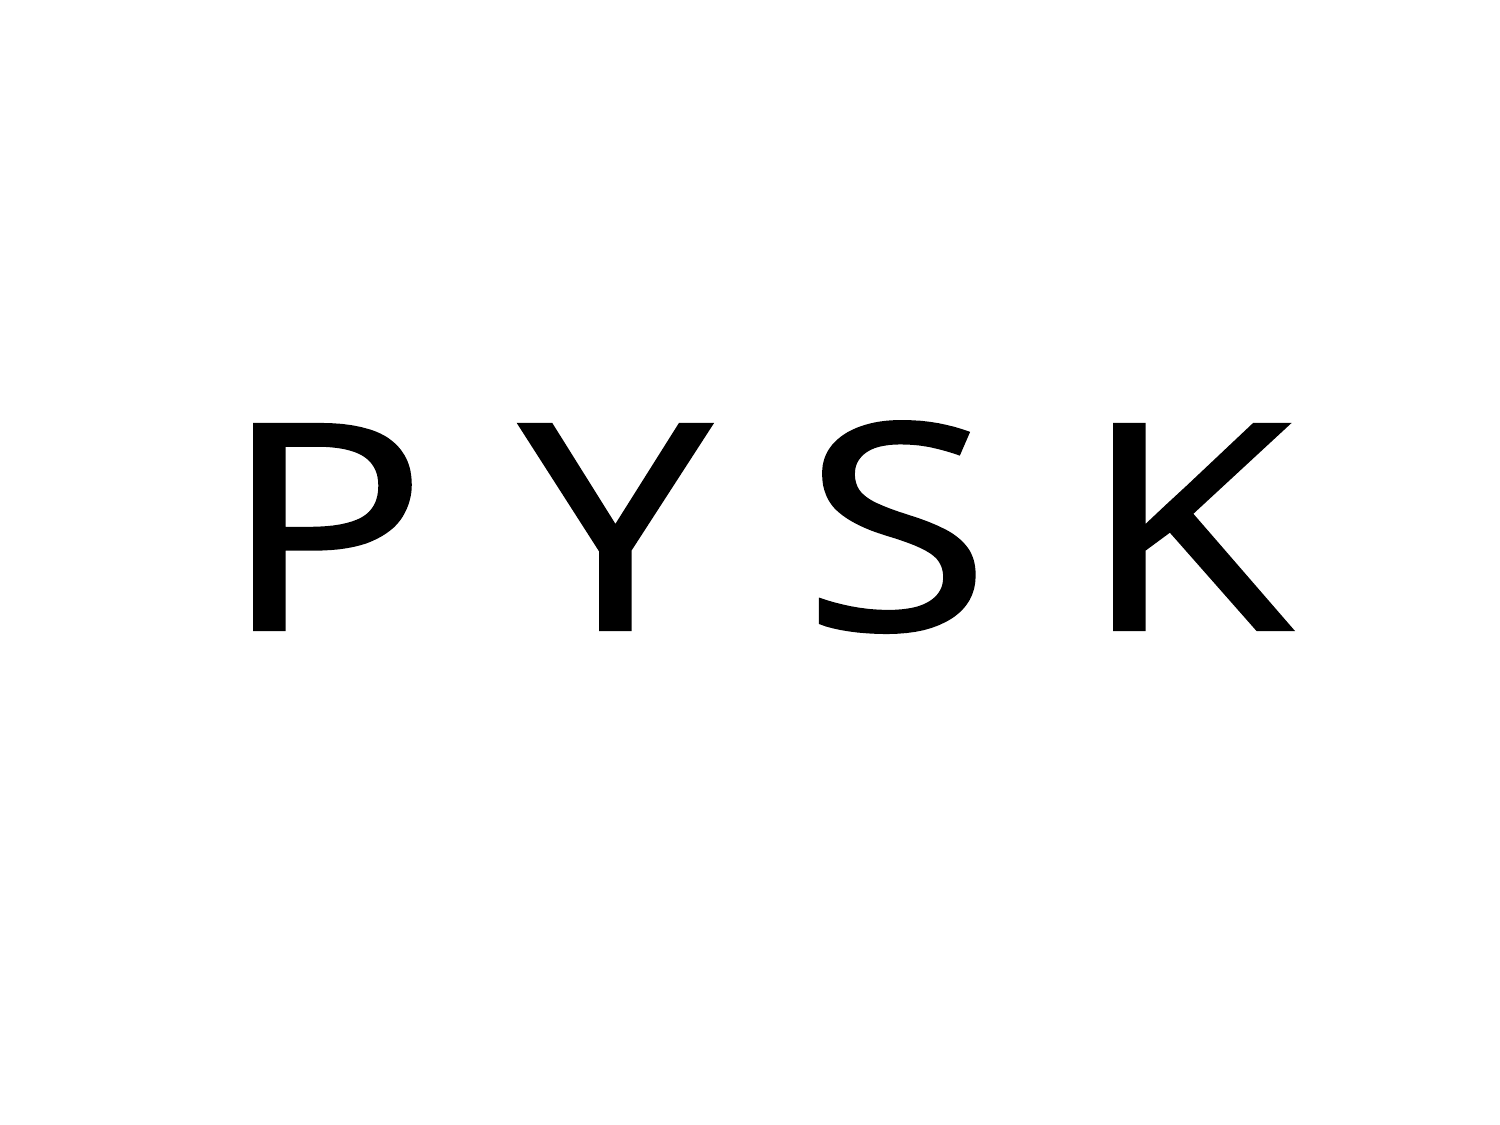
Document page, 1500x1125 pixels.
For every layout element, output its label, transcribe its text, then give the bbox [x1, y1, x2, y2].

text_box P Y S K [518, 423, 713, 631]
text_box P Y S K [819, 420, 975, 634]
text_box P Y S K [253, 423, 412, 631]
text_box P Y S K [1113, 423, 1294, 631]
